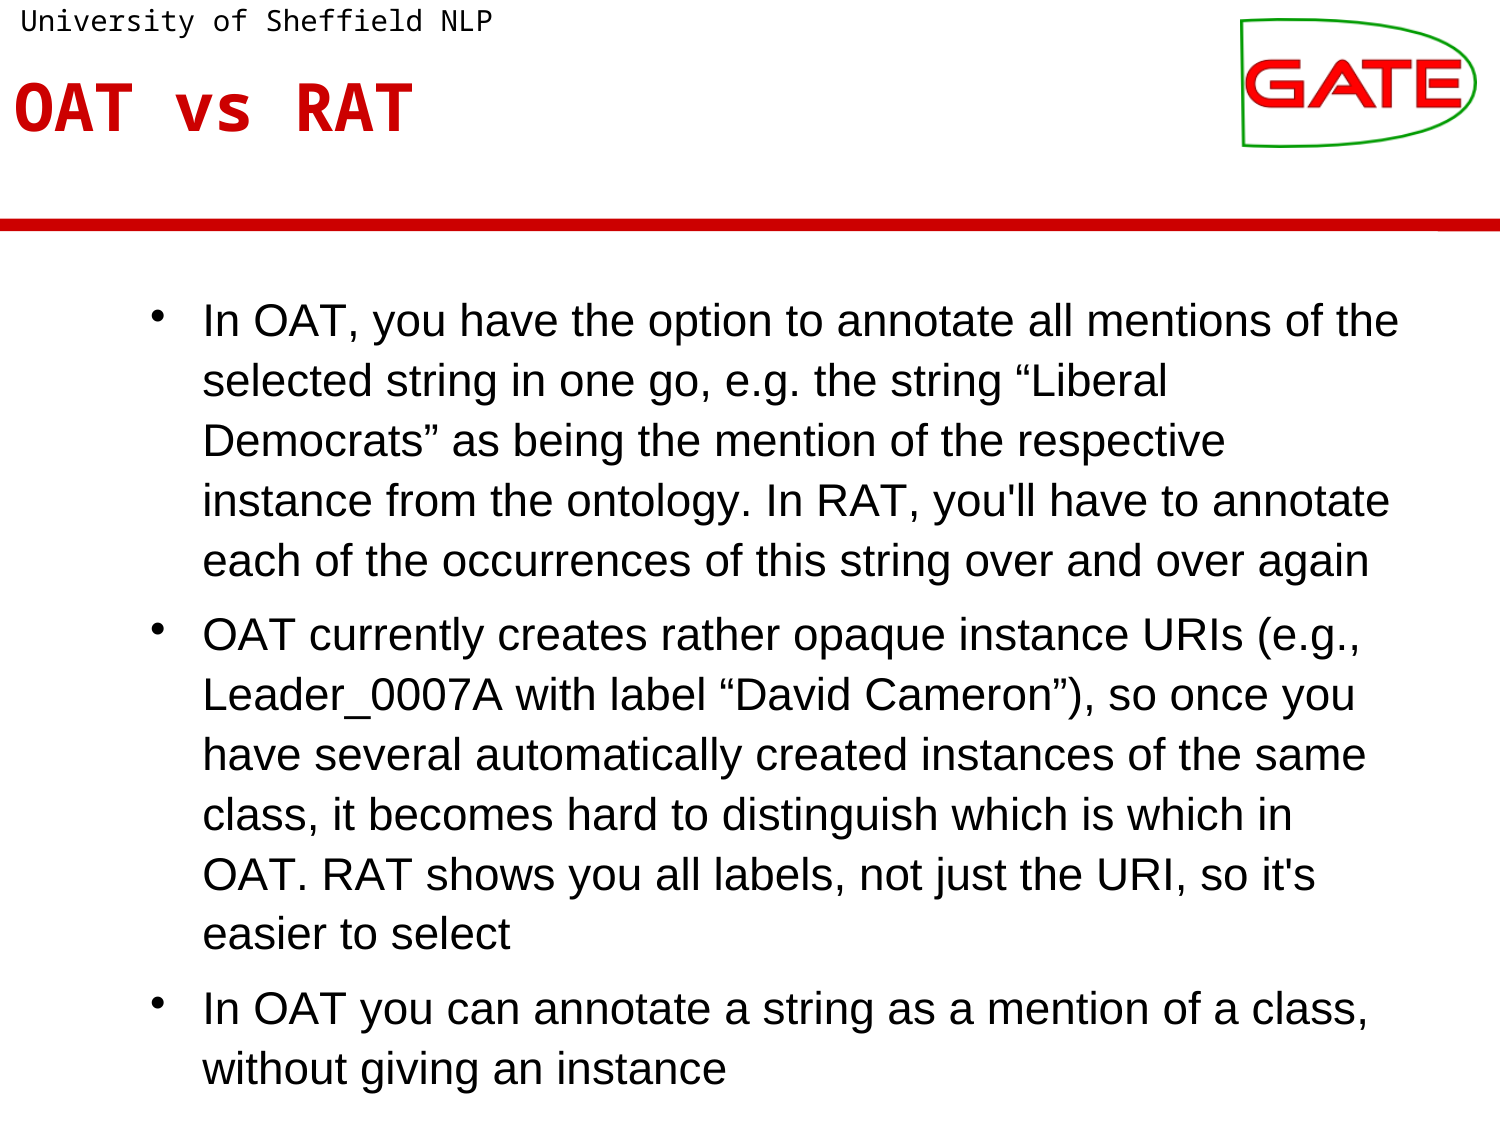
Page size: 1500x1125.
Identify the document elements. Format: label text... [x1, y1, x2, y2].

text_box In OAT, you have the option to annotate all mentions of the selected string in one go, e.g. the string “Liberal Democrats” as being the mention of the respective instance from the ontology. In RAT, you'll have to annotate each of the occurrences of this string over and over again OAT currently creates rather opaque instance URIs (e.g., Leader_0007A with label “David Cameron”), so once you have several automatically created instances of the same class, it becomes hard to distinguish which is which in OAT. RAT shows you all labels, not just the URI, so it's easier to select In OAT you can annotate a string as a mention of a class, without giving an instance [118, 278, 1418, 1125]
picture [1240, 18, 1477, 148]
title OAT vs RAT [0, 11, 1239, 205]
